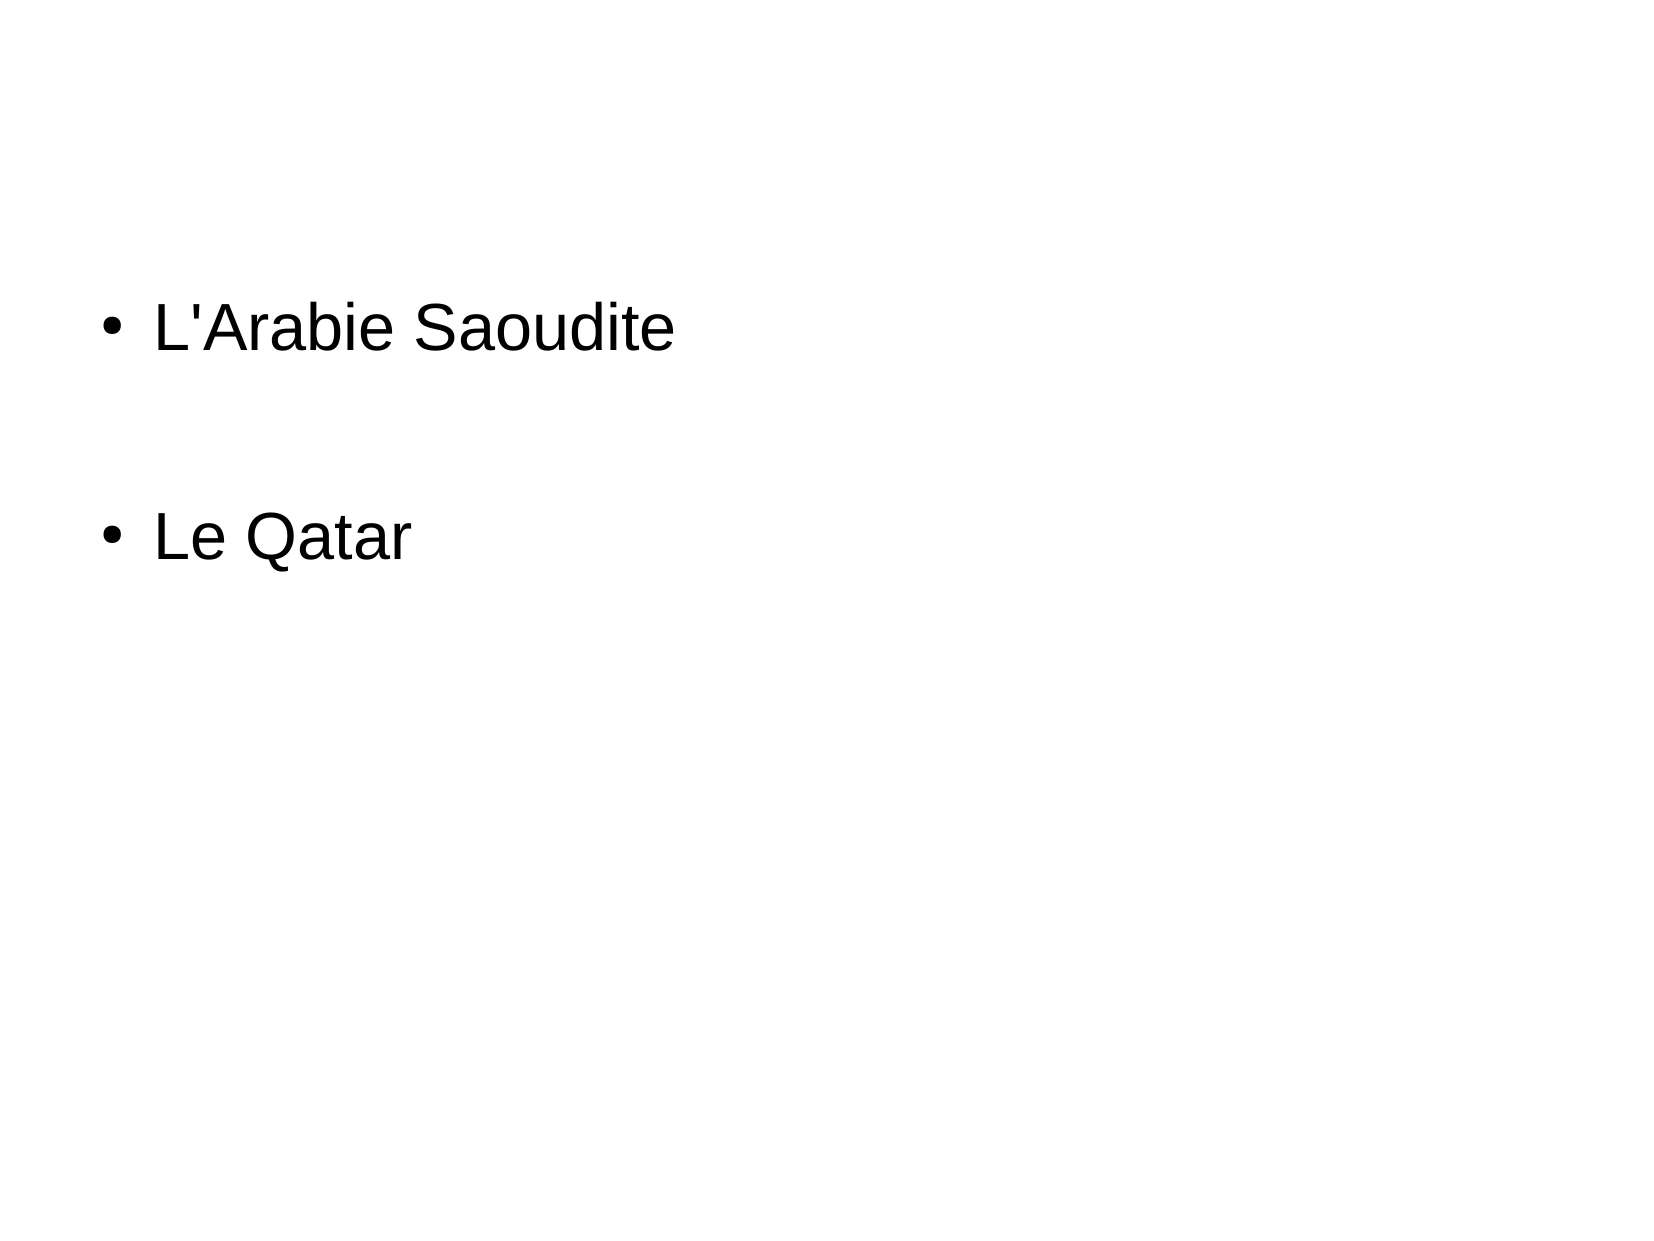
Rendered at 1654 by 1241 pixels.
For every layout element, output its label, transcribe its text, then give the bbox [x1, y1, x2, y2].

list L'Arabie Saoudite Le Qatar [82, 290, 1571, 1109]
